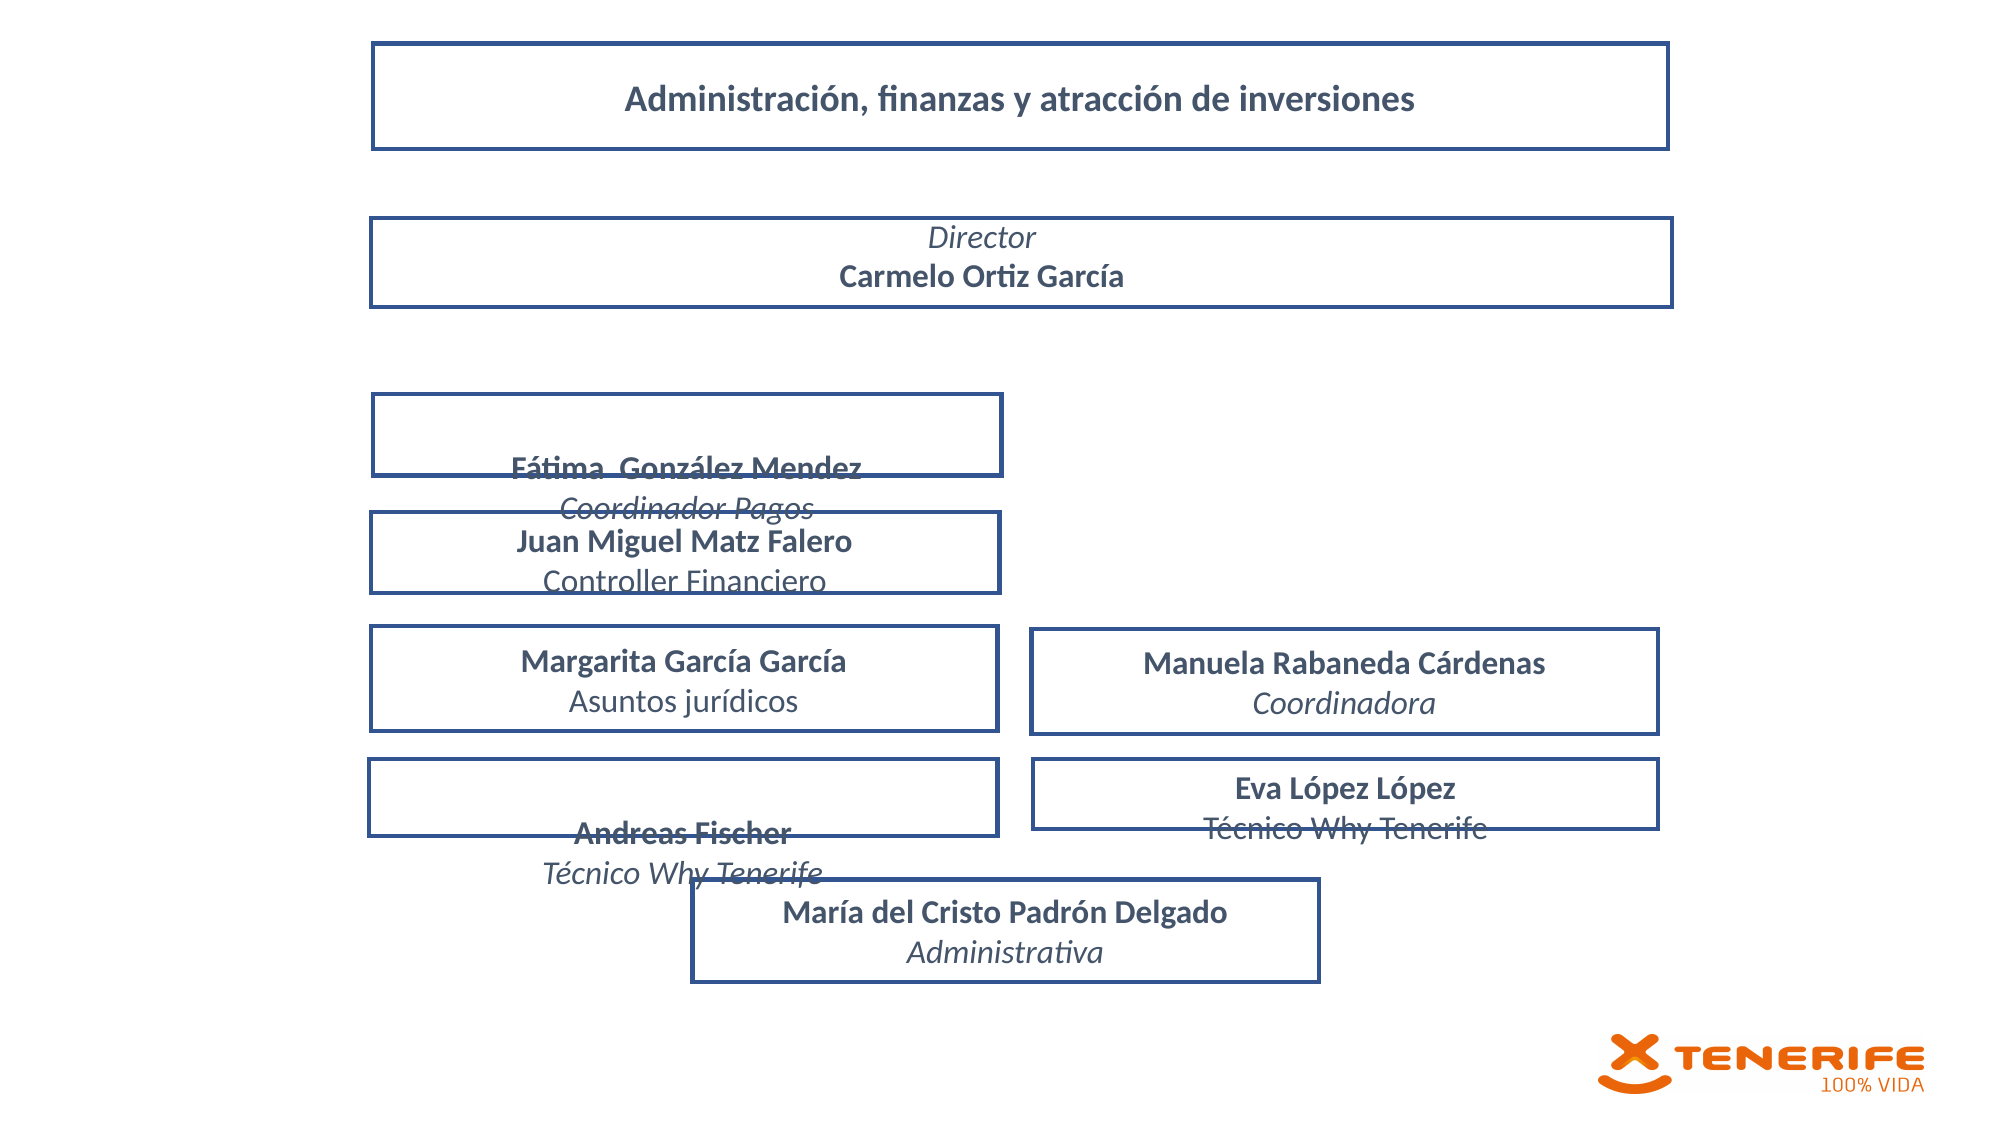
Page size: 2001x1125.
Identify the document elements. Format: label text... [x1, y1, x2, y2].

text_box Juan Miguel Matz Falero Controller Financiero [371, 512, 1000, 593]
text_box Eva López López Técnico Why Tenerife [1033, 759, 1658, 829]
text_box Margarita García García Asuntos jurídicos [371, 626, 998, 731]
text_box Manuela Rabaneda Cárdenas Coordinadora [1031, 629, 1658, 734]
text_box Administración, finanzas y atracción de inversiones [373, 44, 1668, 149]
text_box Director Carmelo Ortiz García [646, 207, 1319, 302]
text_box Andreas Fischer Técnico Why Tenerife [369, 759, 998, 836]
text_box María del Cristo Padrón Delgado Administrativa [692, 880, 1319, 982]
text_box Fátima González Mendez Coordinador Pagos [373, 394, 1002, 476]
